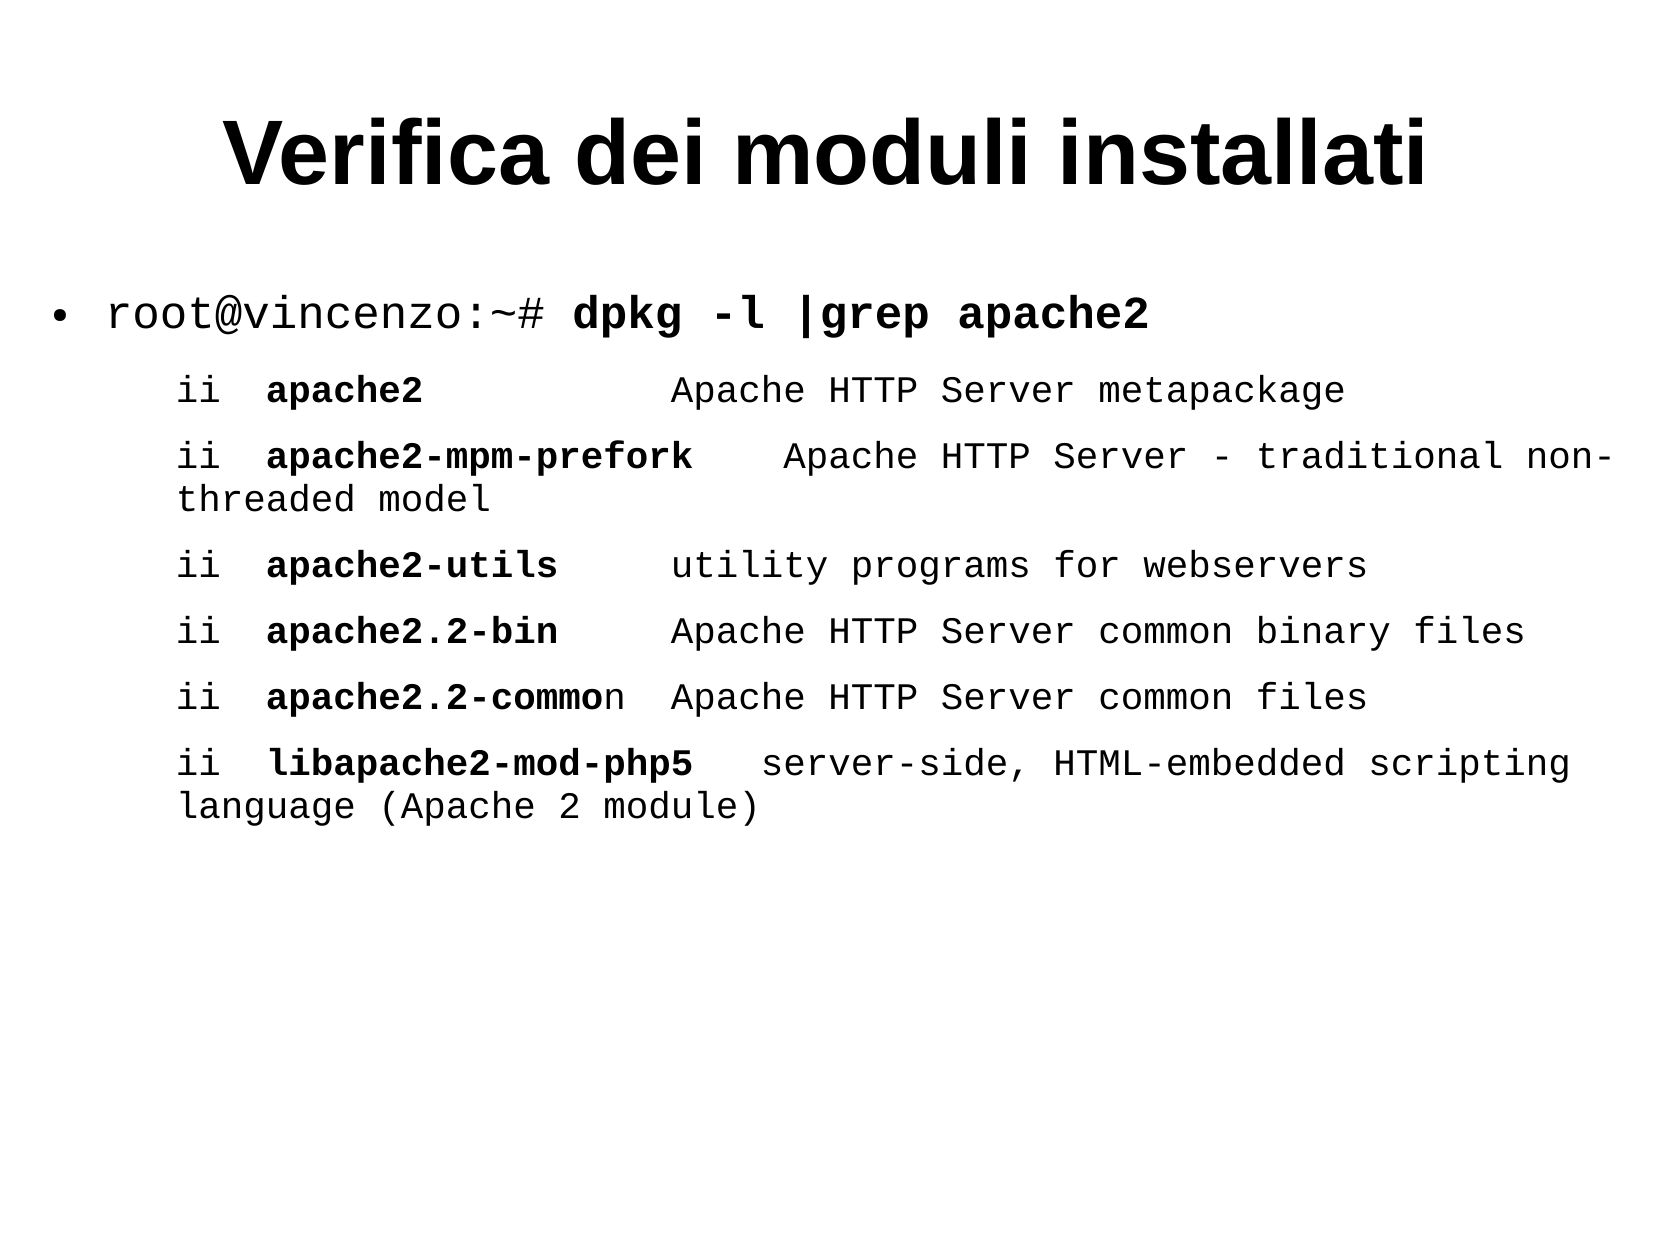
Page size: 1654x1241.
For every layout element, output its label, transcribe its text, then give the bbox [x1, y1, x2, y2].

title Verifica dei moduli installati [82, 49, 1571, 257]
list root@vincenzo:~# dpkg -l |grep apache2 ii apache2 Apache HTTP Server metapackage ii apache2-mpm-prefork Apache HTTP Server - traditional non-threaded model ii apache2-utils utility programs for webservers ii apache2.2-bin Apache HTTP Server common binary files ii apache2.2-common Apache HTTP Server common files ii libapache2-mod-php5 server-side, HTML-embedded scripting language (Apache 2 module) [34, 290, 1634, 1226]
